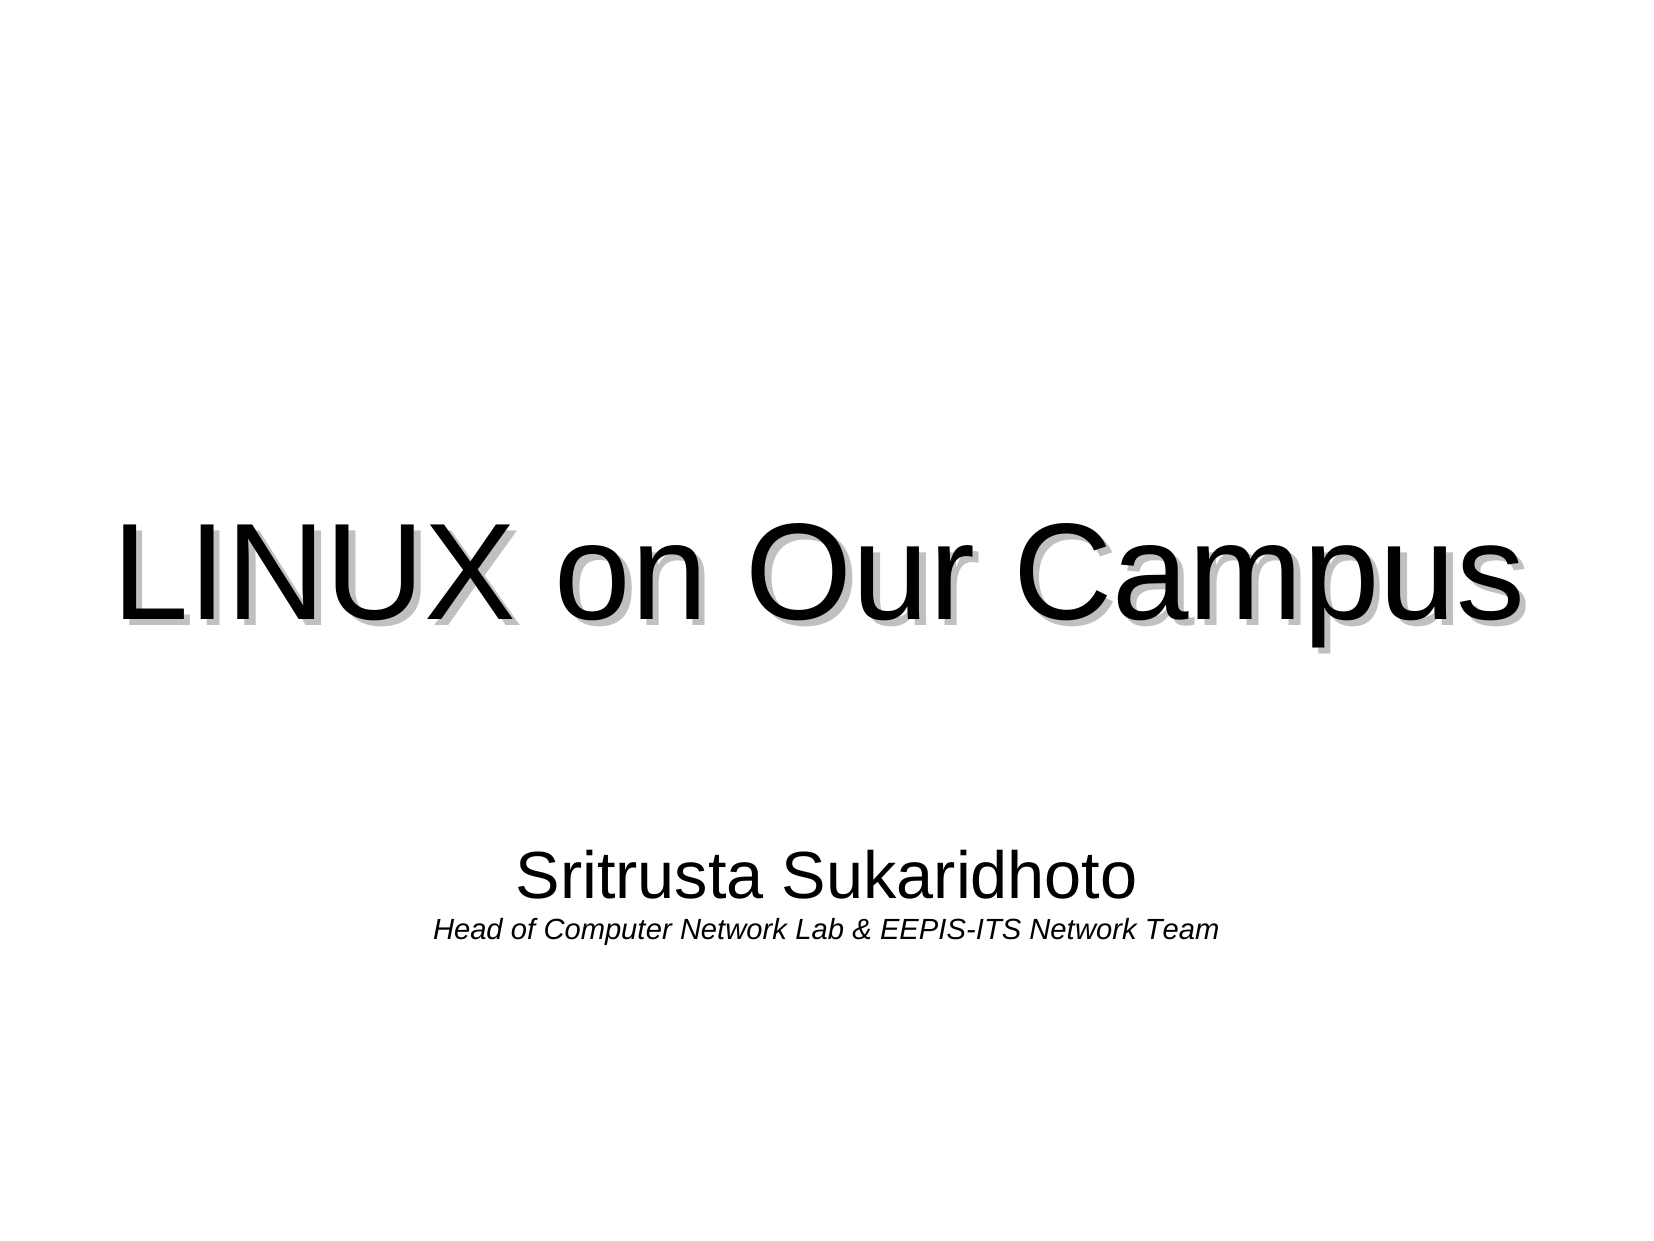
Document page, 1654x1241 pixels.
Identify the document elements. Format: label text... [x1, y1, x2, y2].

subtitle Sritrusta Sukaridhoto Head of Computer Network Lab & EEPIS-ITS Network Team [82, 675, 1571, 1109]
title LINUX on Our Campus [75, 467, 1564, 676]
